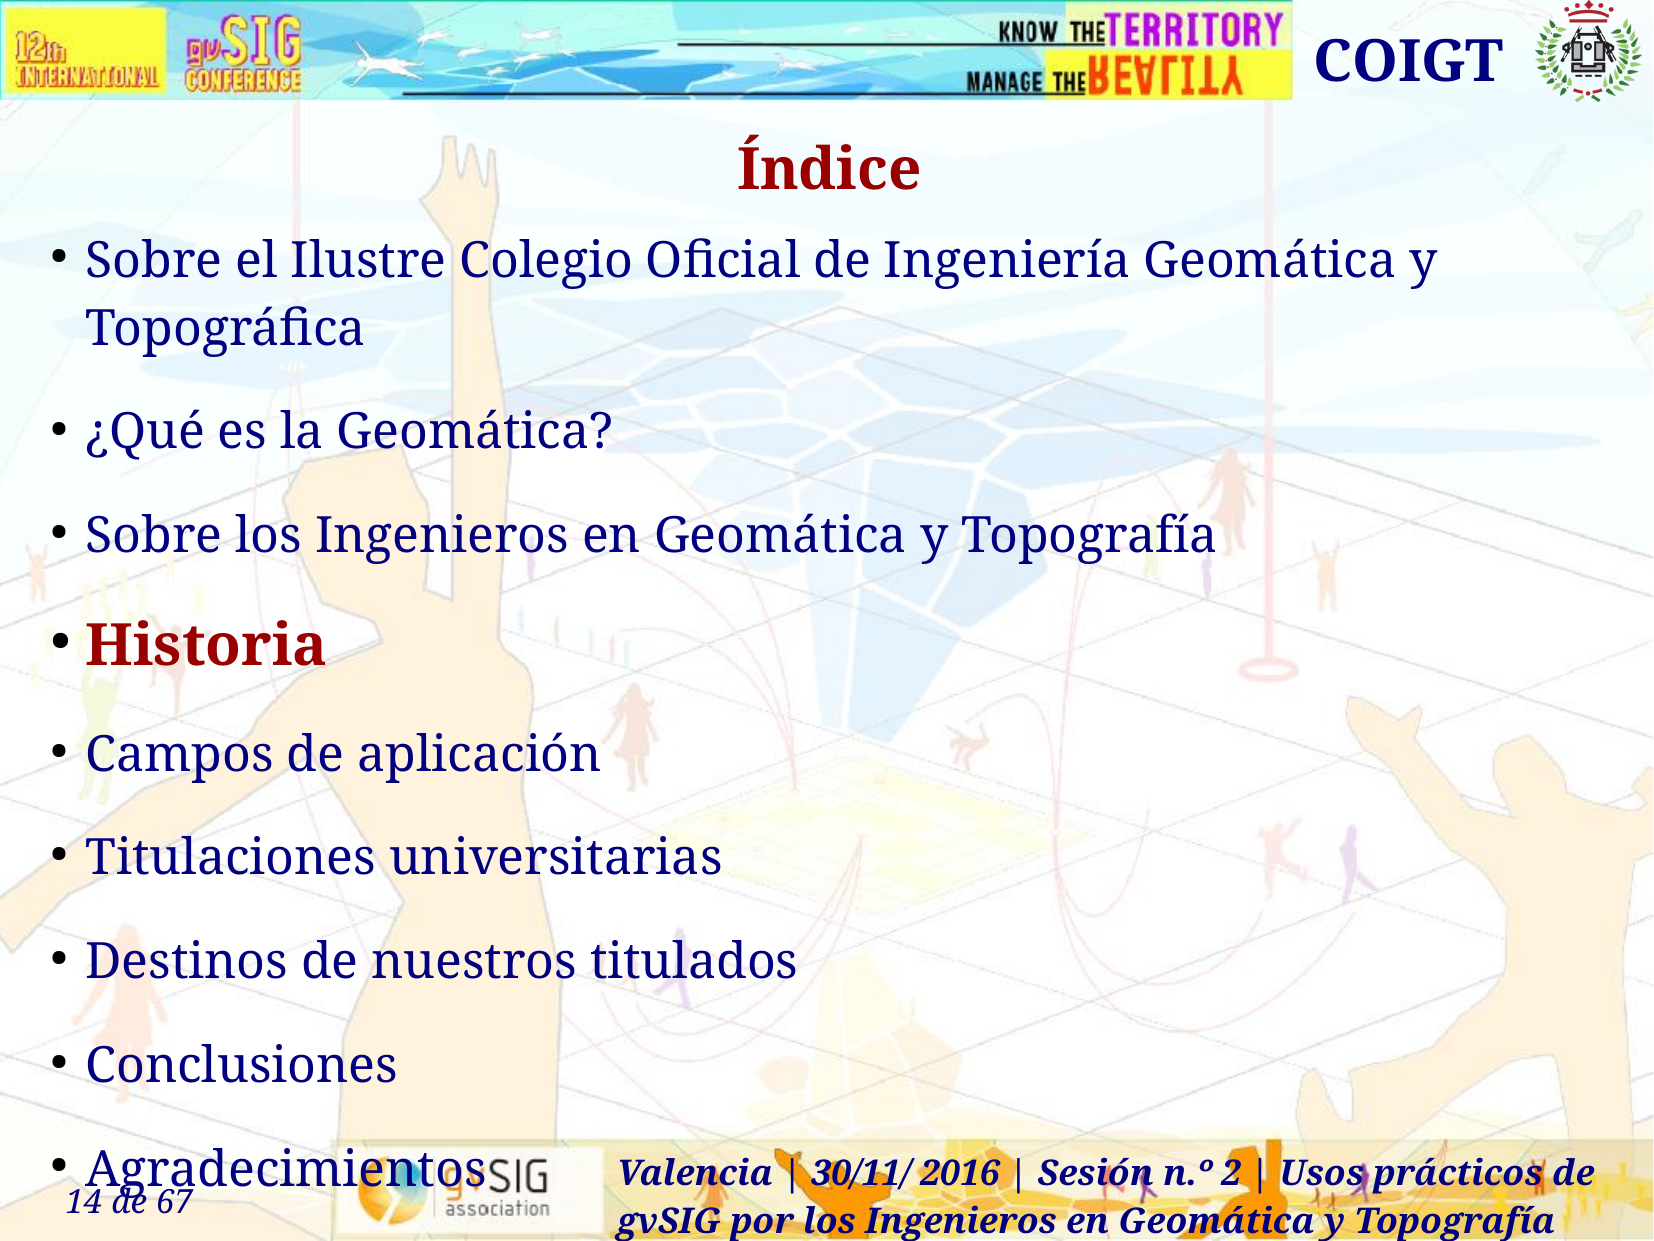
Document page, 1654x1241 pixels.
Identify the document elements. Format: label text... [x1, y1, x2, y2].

text_box Valencia | 30/11/ 2016 | Sesión n.º 2 | Usos prácticos de gvSIG por los Ingenieros en Geomática y Topografía [602, 1140, 1654, 1241]
picture [306, 1162, 317, 1170]
picture [205, 1162, 217, 1170]
text_box Índice [28, 120, 1630, 202]
picture [0, 0, 1654, 1241]
text_box Sobre el Ilustre Colegio Oficial de Ingeniería Geomática y Topográfica ¿Qué es la Geomática? Sobre los Ingenieros en Geomática y Topografía Historia Campos de aplicación Titulaciones universitarias Destinos de nuestros titulados Conclusiones Agradecimientos [35, 216, 1619, 1092]
picture [97, 1156, 107, 1170]
picture [127, 1161, 136, 1170]
picture [236, 1161, 247, 1170]
picture [321, 1162, 332, 1170]
text_box COIGT [1299, 12, 1654, 148]
picture [366, 1161, 377, 1170]
text_box <número> de 67 [50, 1170, 383, 1241]
